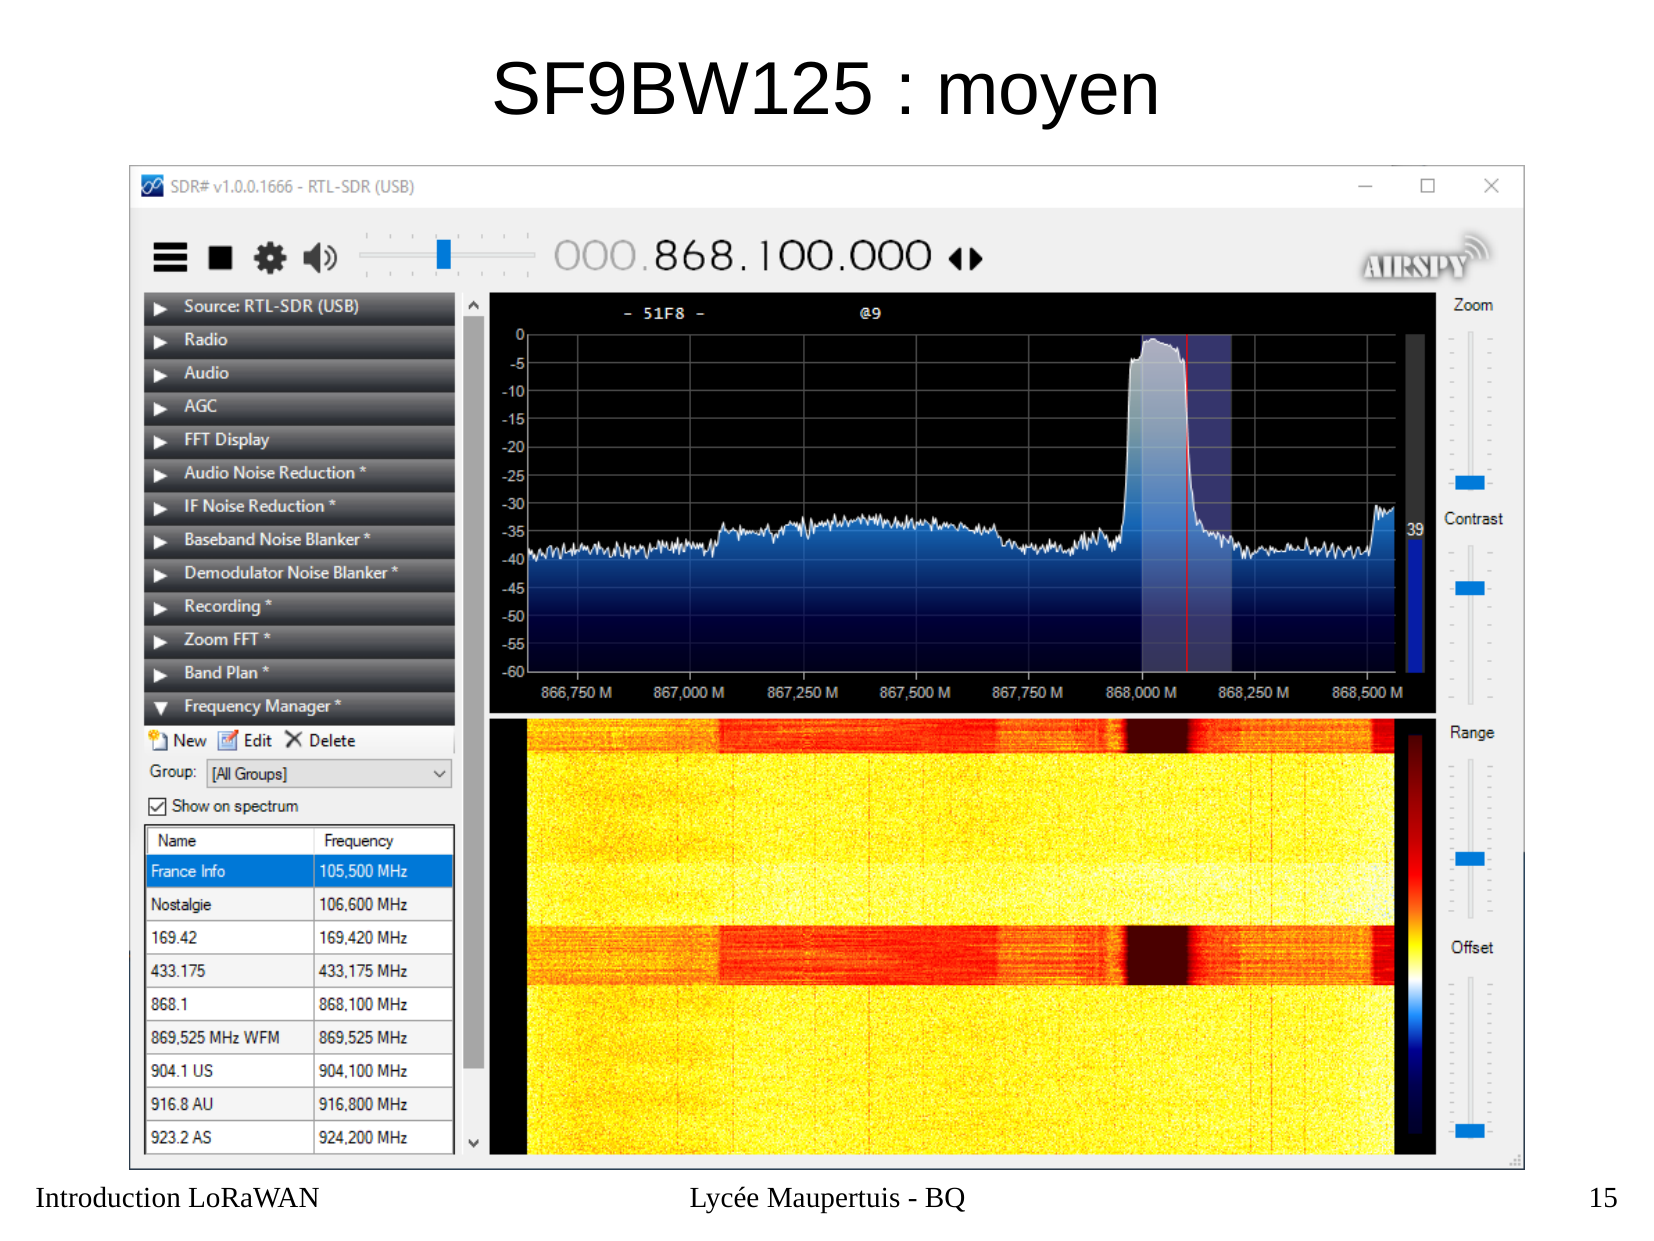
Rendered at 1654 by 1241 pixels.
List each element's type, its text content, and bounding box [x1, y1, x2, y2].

picture [129, 165, 1525, 1170]
title SF9BW125 : moyen [35, 35, 1619, 142]
